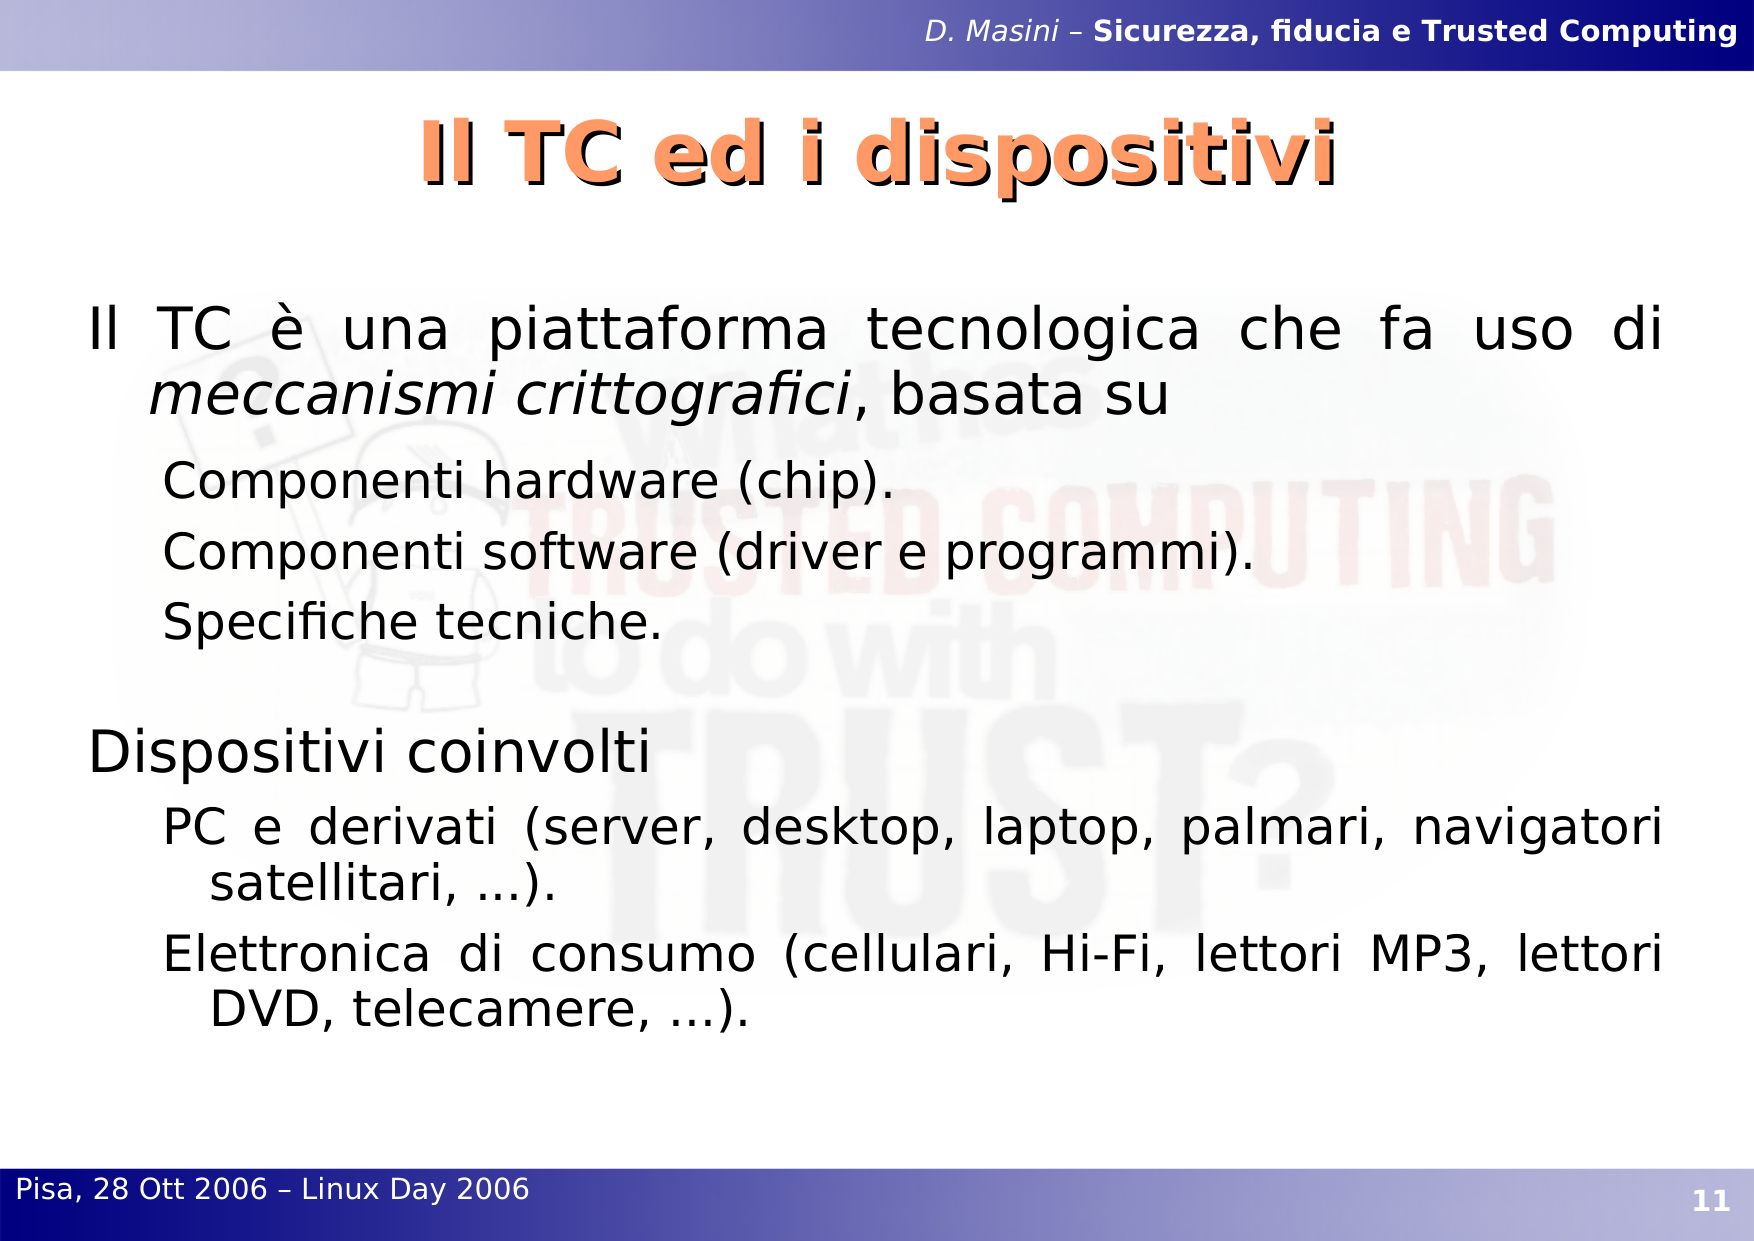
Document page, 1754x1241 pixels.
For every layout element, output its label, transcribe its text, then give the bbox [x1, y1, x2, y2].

text_box Pisa, 28 Ott 2006 – Linux Day 2006 [0, 1175, 1314, 1234]
list Il TC è una piattaforma tecnologica che fa uso di meccanismi crittografici, basata su Componenti hardware (chip). Componenti software (driver e programmi). Specifiche tecniche. Dispositivi coinvolti PC e derivati (server, desktop, laptop, palmari, navigatori satellitari, ...). Elettronica di consumo (cellulari, Hi-Fi, lettori MP3, lettori DVD, telecamere, ...). [87, 297, 1667, 1108]
title Il TC ed i dispositivi [87, 49, 1667, 257]
picture [0, 0, 1754, 1241]
text_box D. Masini – Sicurezza, fiducia e Trusted Computing [602, 7, 1754, 63]
text_box <numero> [1641, 1185, 1732, 1223]
